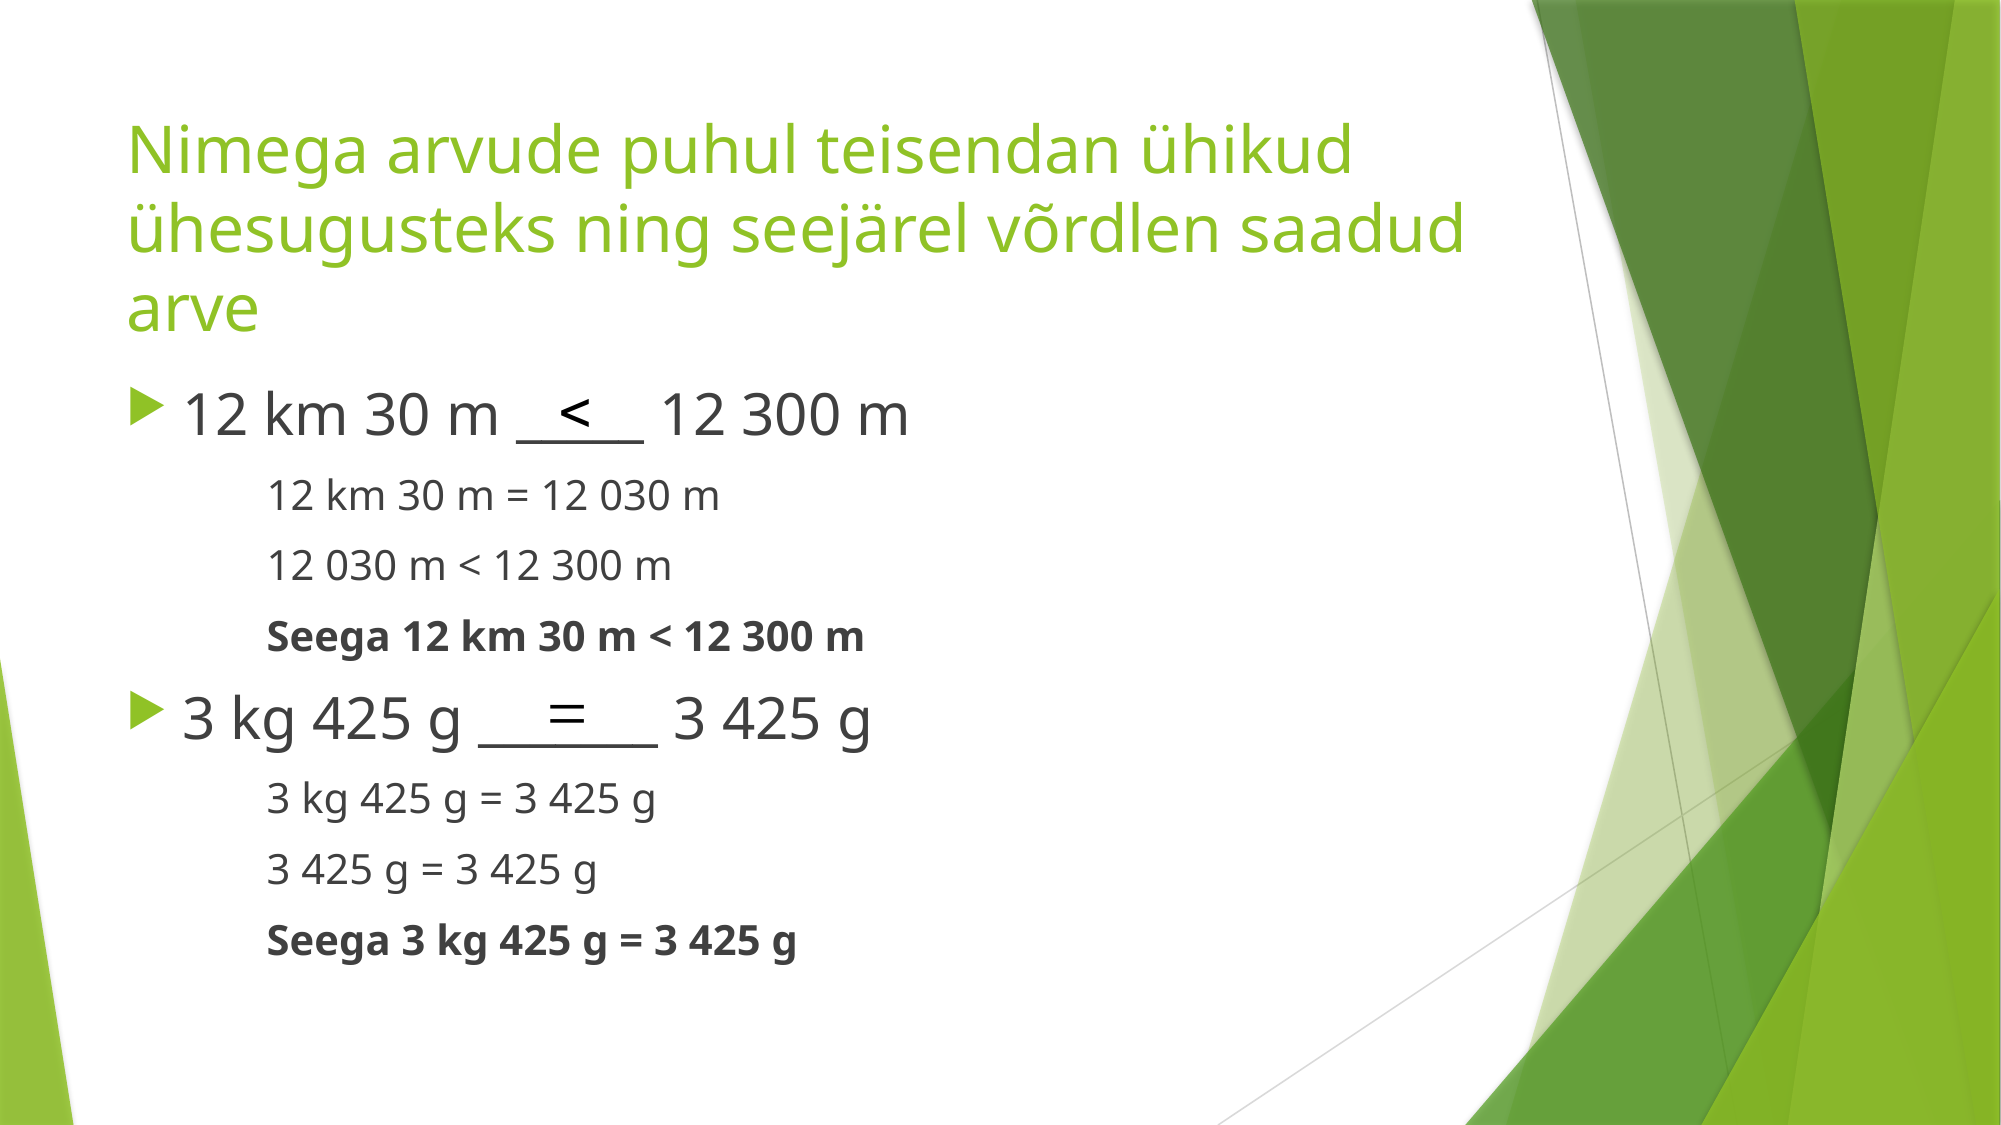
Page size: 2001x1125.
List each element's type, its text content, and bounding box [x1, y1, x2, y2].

list 12 km 30 m _____ 12 300 m 12 km 30 m = 12 030 m 12 030 m < 12 300 m Seega 12 km 30 m < 12 300 m 3 kg 425 g _______ 3 425 g 3 kg 425 g = 3 425 g 3 425 g = 3 425 g Seega 3 kg 425 g = 3 425 g [111, 369, 1522, 1042]
title Nimega arvude puhul teisendan ühikud ühesugusteks ning seejärel võrdlen saadud arve [111, 99, 1522, 354]
chart [531, 679, 598, 744]
chart [543, 378, 602, 443]
